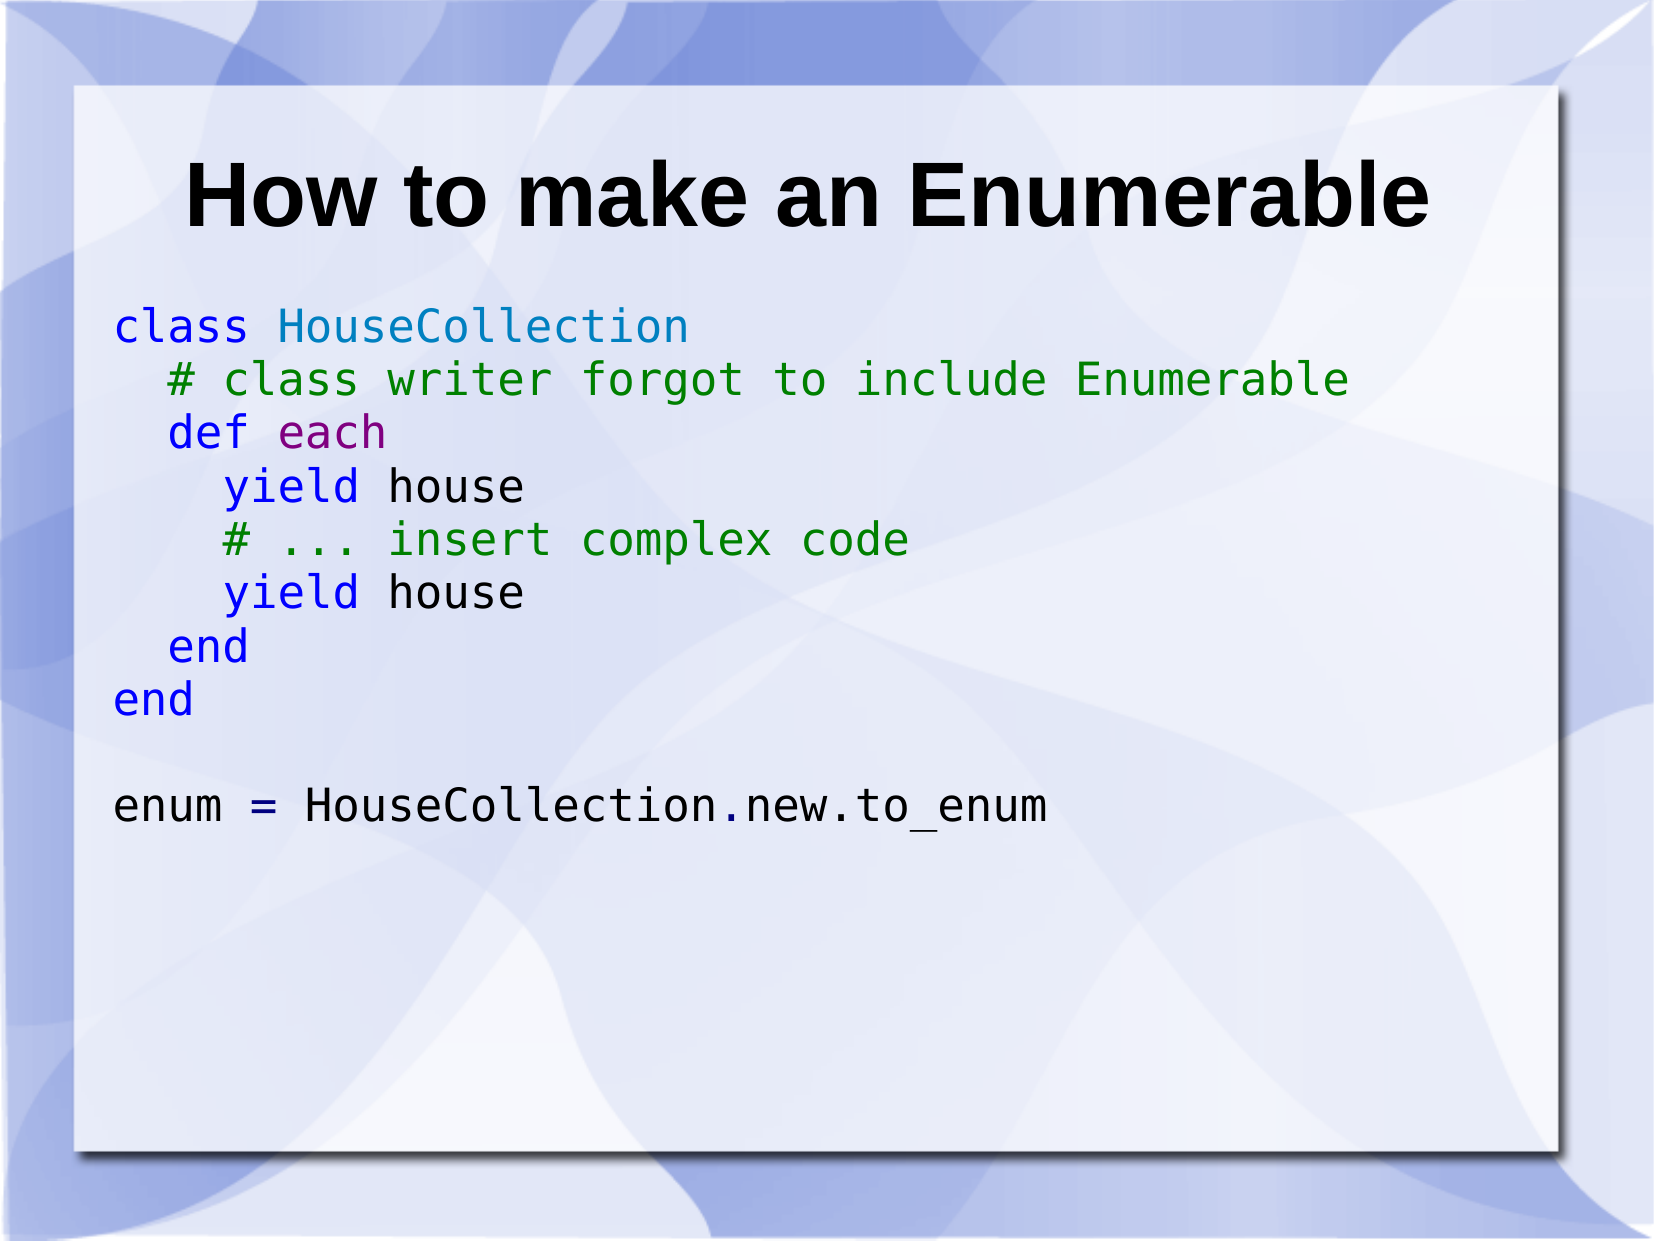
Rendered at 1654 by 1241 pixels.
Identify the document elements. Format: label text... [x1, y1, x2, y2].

title How to make an Enumerable [82, 90, 1536, 298]
picture [0, 0, 1654, 1241]
text_box class HouseCollection # class writer forgot to include Enumerable def each yield house # ... insert complex code yield house end end enum = HouseCollection.new.to_enum [112, 300, 1613, 833]
